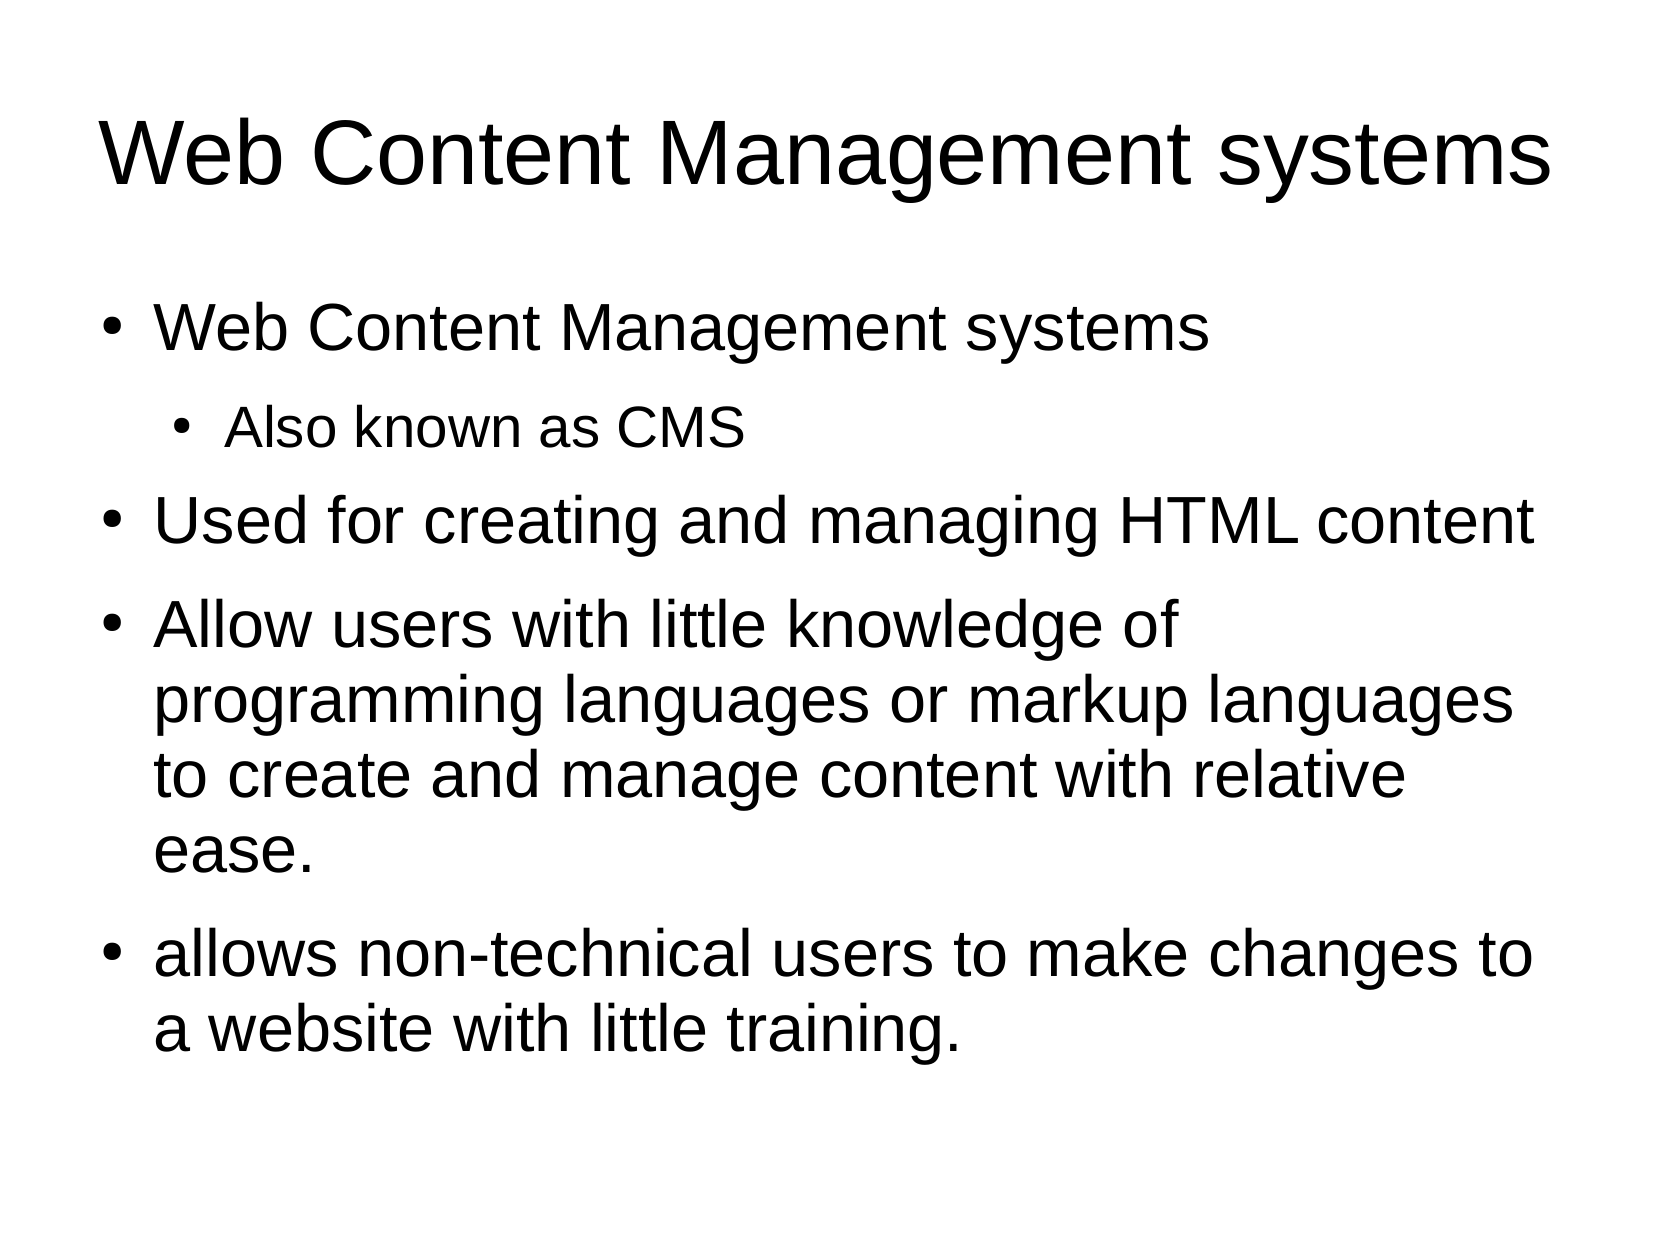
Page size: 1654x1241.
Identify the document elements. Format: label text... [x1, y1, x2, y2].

list Web Content Management systems Also known as CMS Used for creating and managing HTML content Allow users with little knowledge of programming languages or markup languages to create and manage content with relative ease. allows non-technical users to make changes to a website with little training. [82, 290, 1571, 1109]
title Web Content Management systems [82, 56, 1571, 250]
